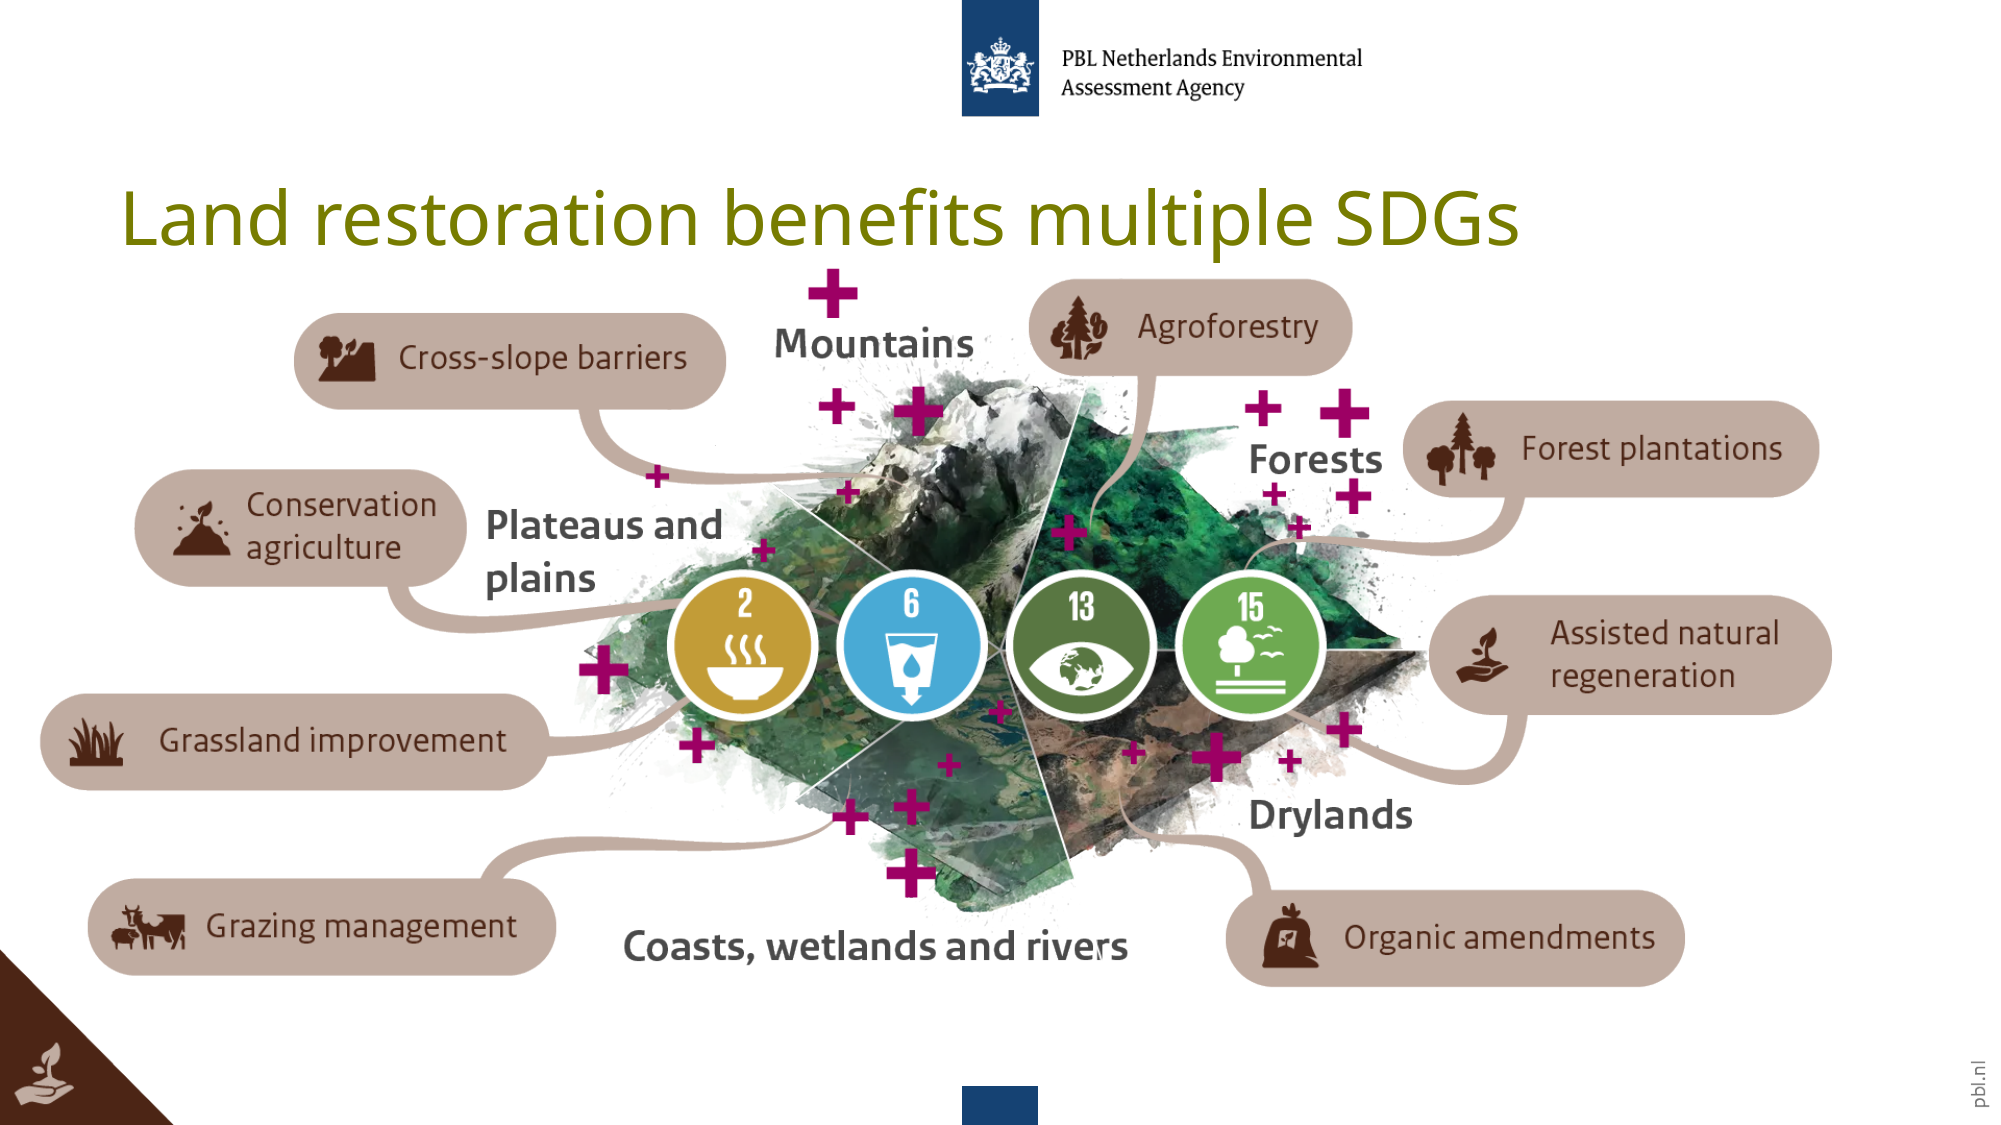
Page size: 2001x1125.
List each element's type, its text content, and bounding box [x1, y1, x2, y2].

picture [0, 0, 2000, 1125]
title Land restoration benefits multiple SDGs [104, 172, 1897, 329]
